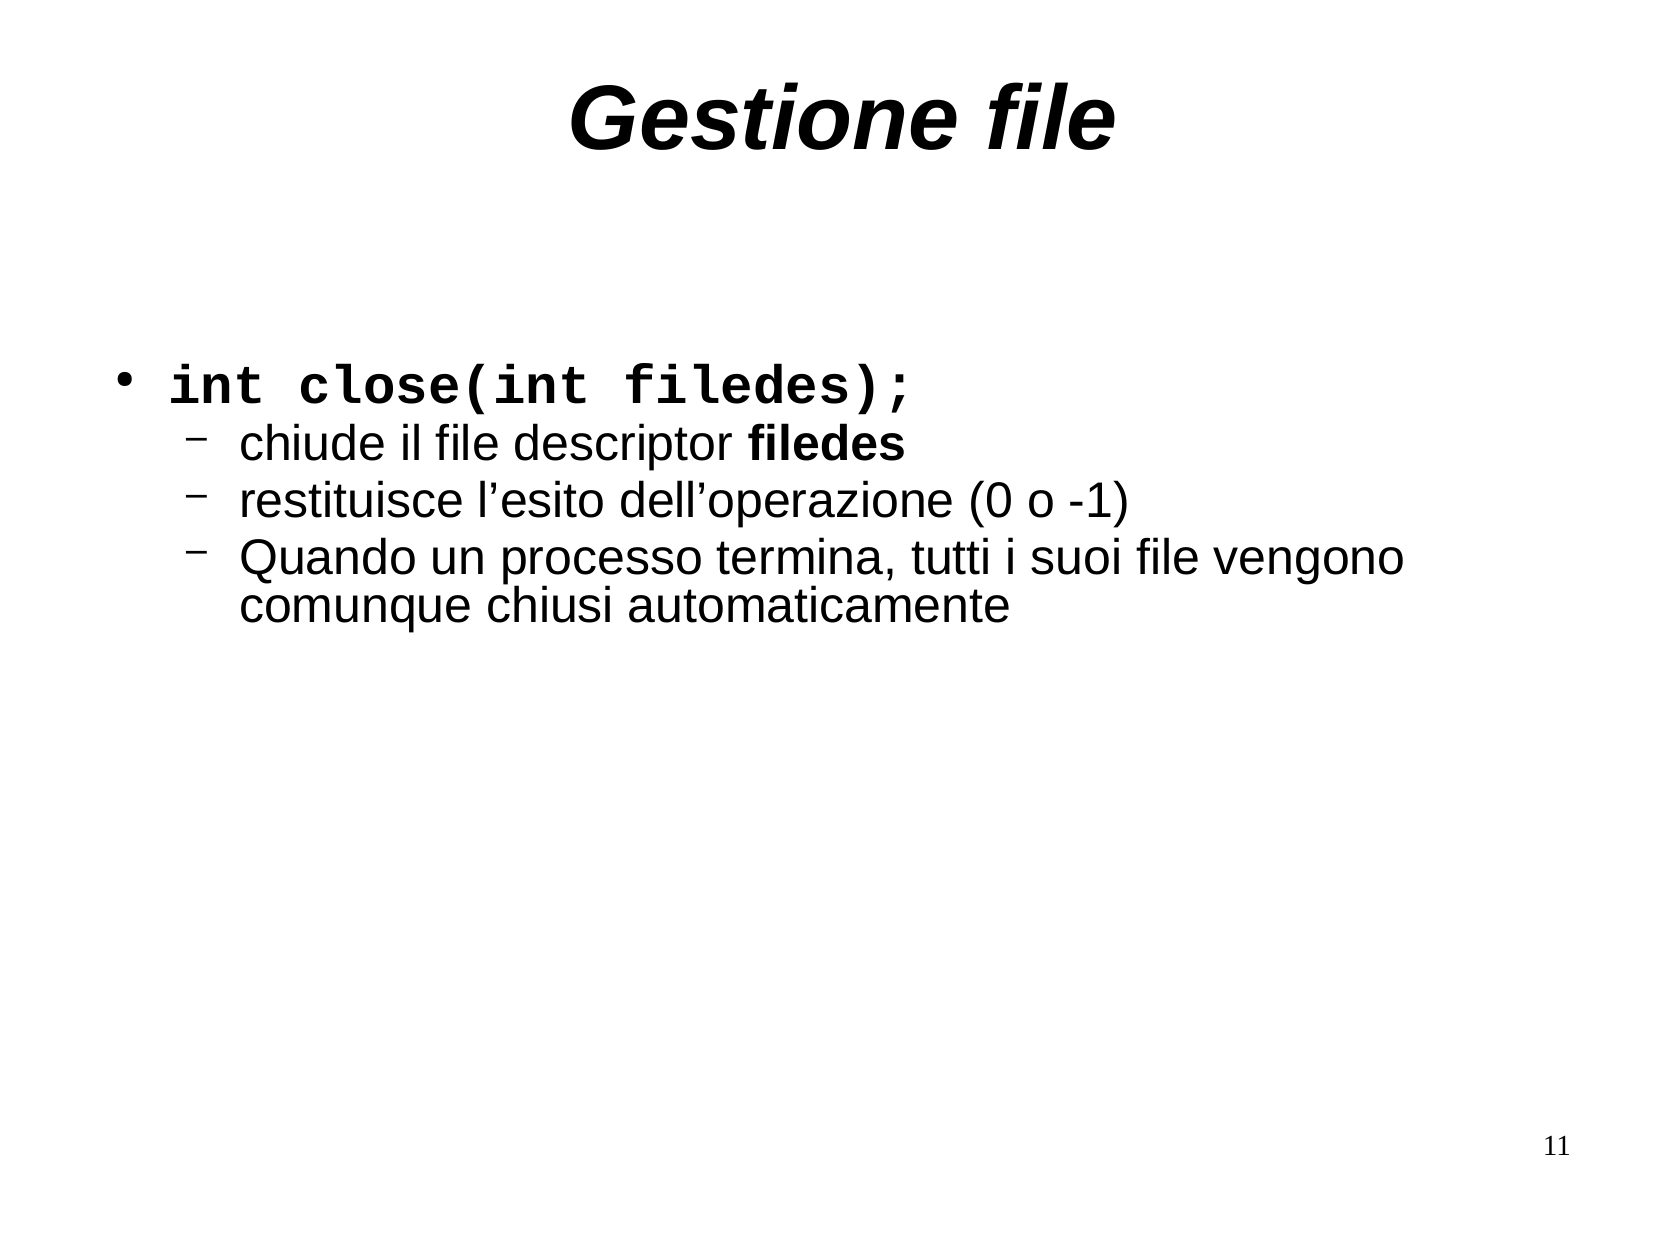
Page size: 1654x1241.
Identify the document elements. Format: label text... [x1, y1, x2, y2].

list int close(int filedes); chiude il file descriptor filedes restituisce l’esito dell’operazione (0 o -1) Quando un processo termina, tutti i suoi file vengono comunque chiusi automaticamente [82, 289, 1571, 1109]
title Gestione file [82, 50, 1571, 257]
